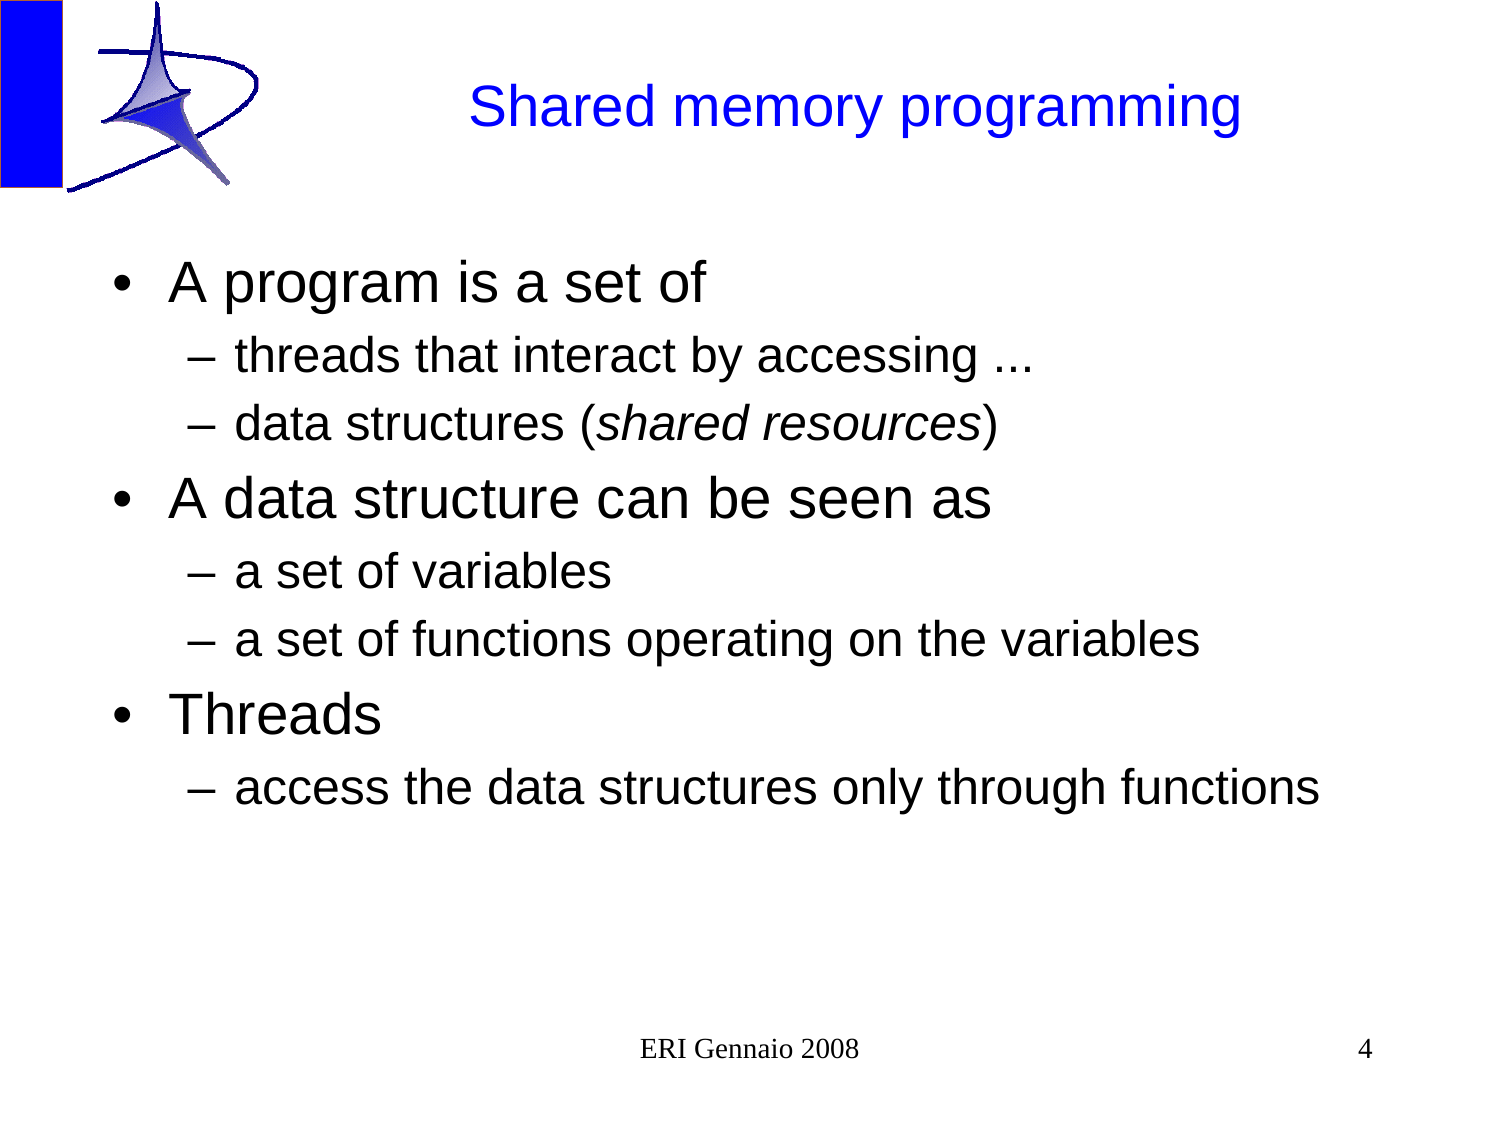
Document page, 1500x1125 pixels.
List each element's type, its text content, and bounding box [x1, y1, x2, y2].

list A program is a set of threads that interact by accessing ... data structures (shared resources) A data structure can be seen as a set of variables a set of functions operating on the variables Threads access the data structures only through functions [112, 249, 1450, 986]
title Shared memory programming [262, 24, 1450, 188]
picture [62, 0, 263, 197]
